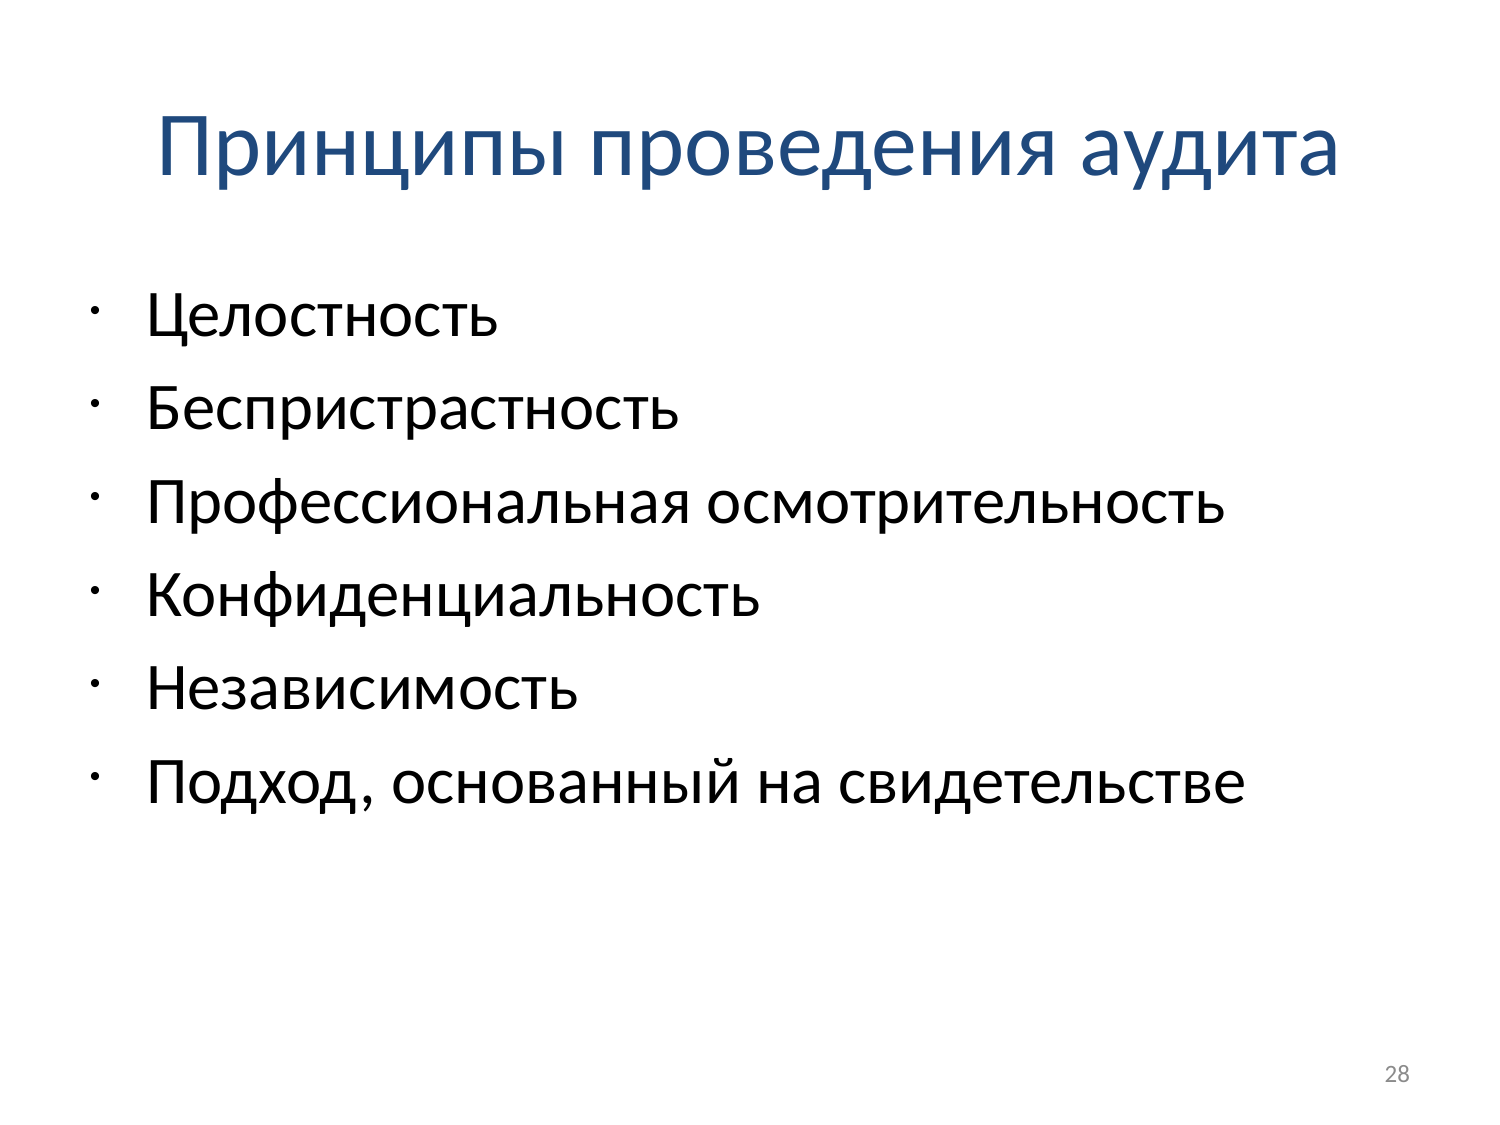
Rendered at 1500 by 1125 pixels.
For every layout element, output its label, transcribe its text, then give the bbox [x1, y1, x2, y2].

text_box <номер> [1074, 1042, 1425, 1103]
text_box Принципы проведения аудита [75, 45, 1425, 233]
text_box Целостность Беспристрастность Профессиональная осмотрительность Конфиденциальность Независимость Подход, основанный на свидетельстве [75, 262, 1425, 1005]
